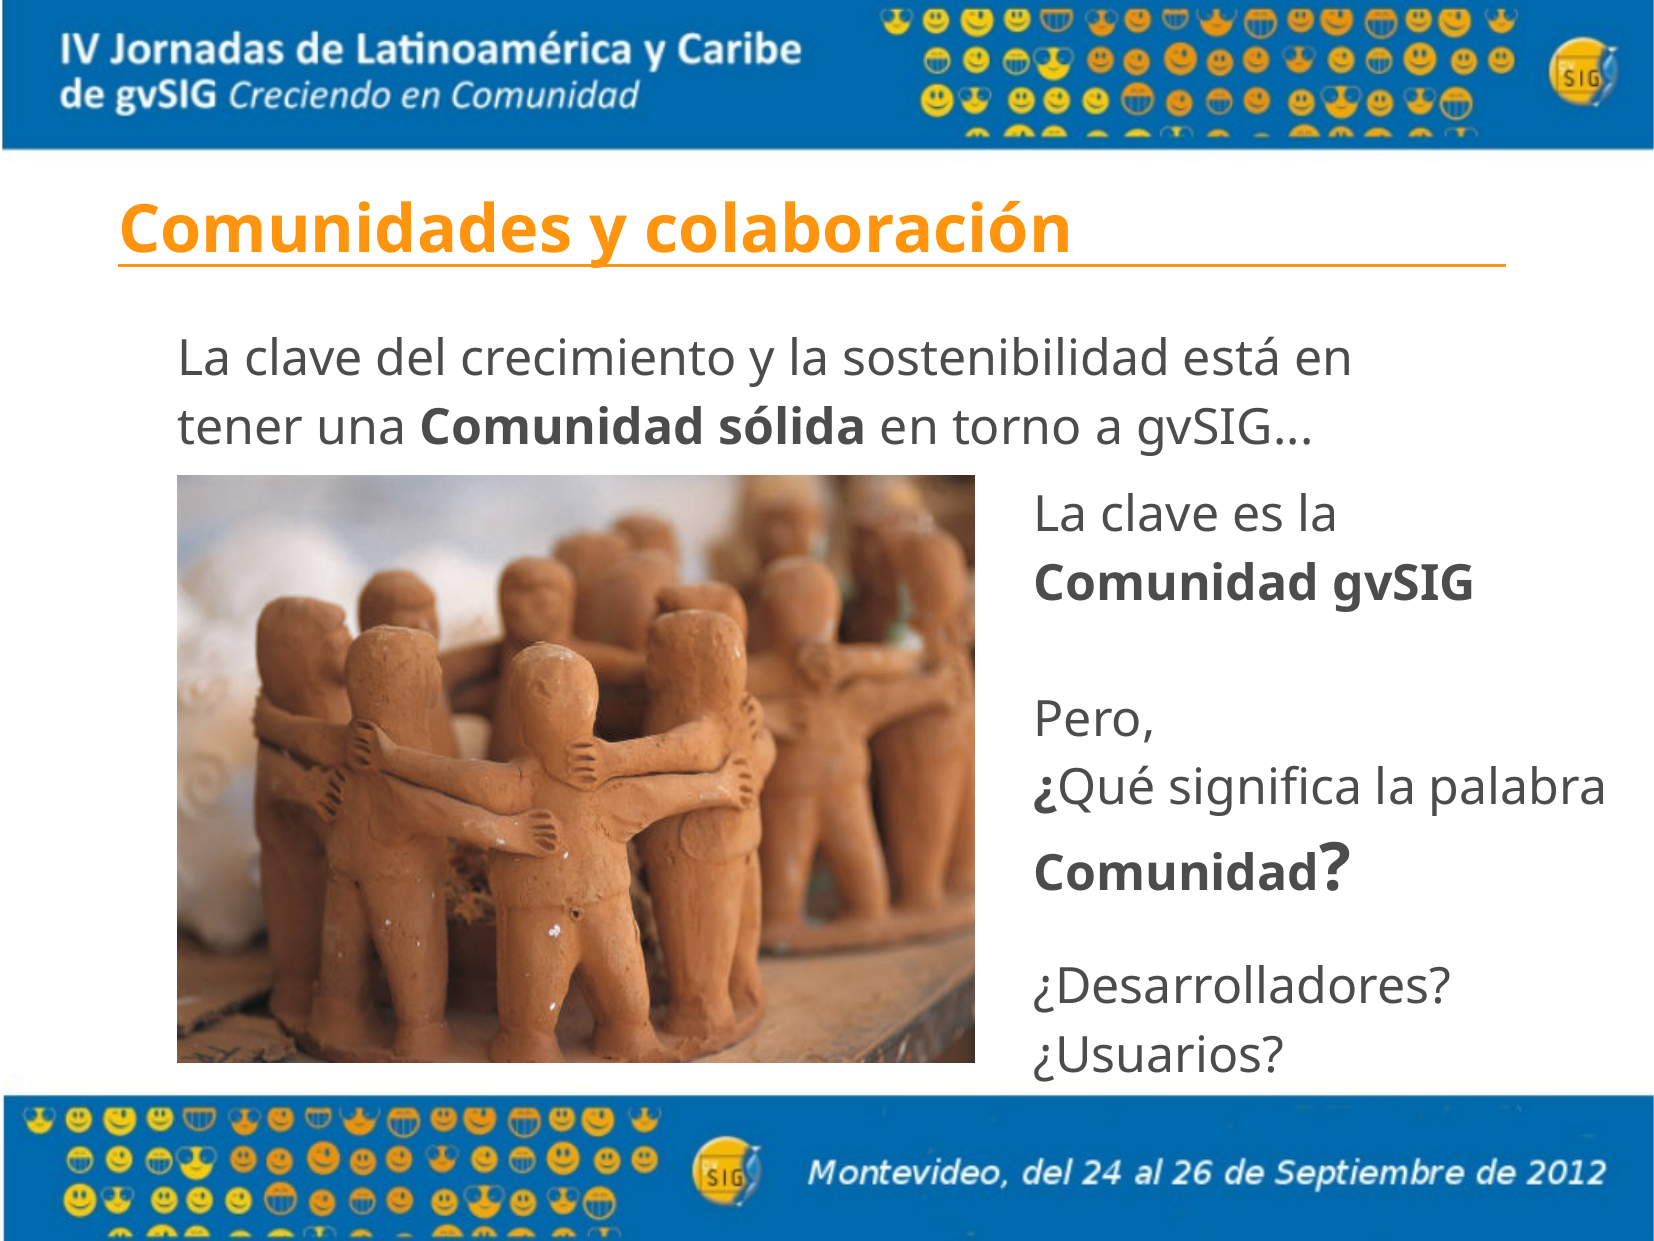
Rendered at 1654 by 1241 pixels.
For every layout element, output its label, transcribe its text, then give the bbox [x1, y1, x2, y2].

title La clave es la Comunidad gvSIG Pero, ¿Qué significa la palabra Comunidad? [1033, 482, 1625, 975]
title ¿Desarrolladores? ¿Usuarios? [1033, 962, 1565, 1075]
picture [1, 0, 1654, 1241]
title La clave del crecimiento y la sostenibilidad está en tener una Comunidad sólida en torno a gvSIG... [177, 334, 1477, 447]
title Comunidades y colaboración [118, 187, 1607, 266]
